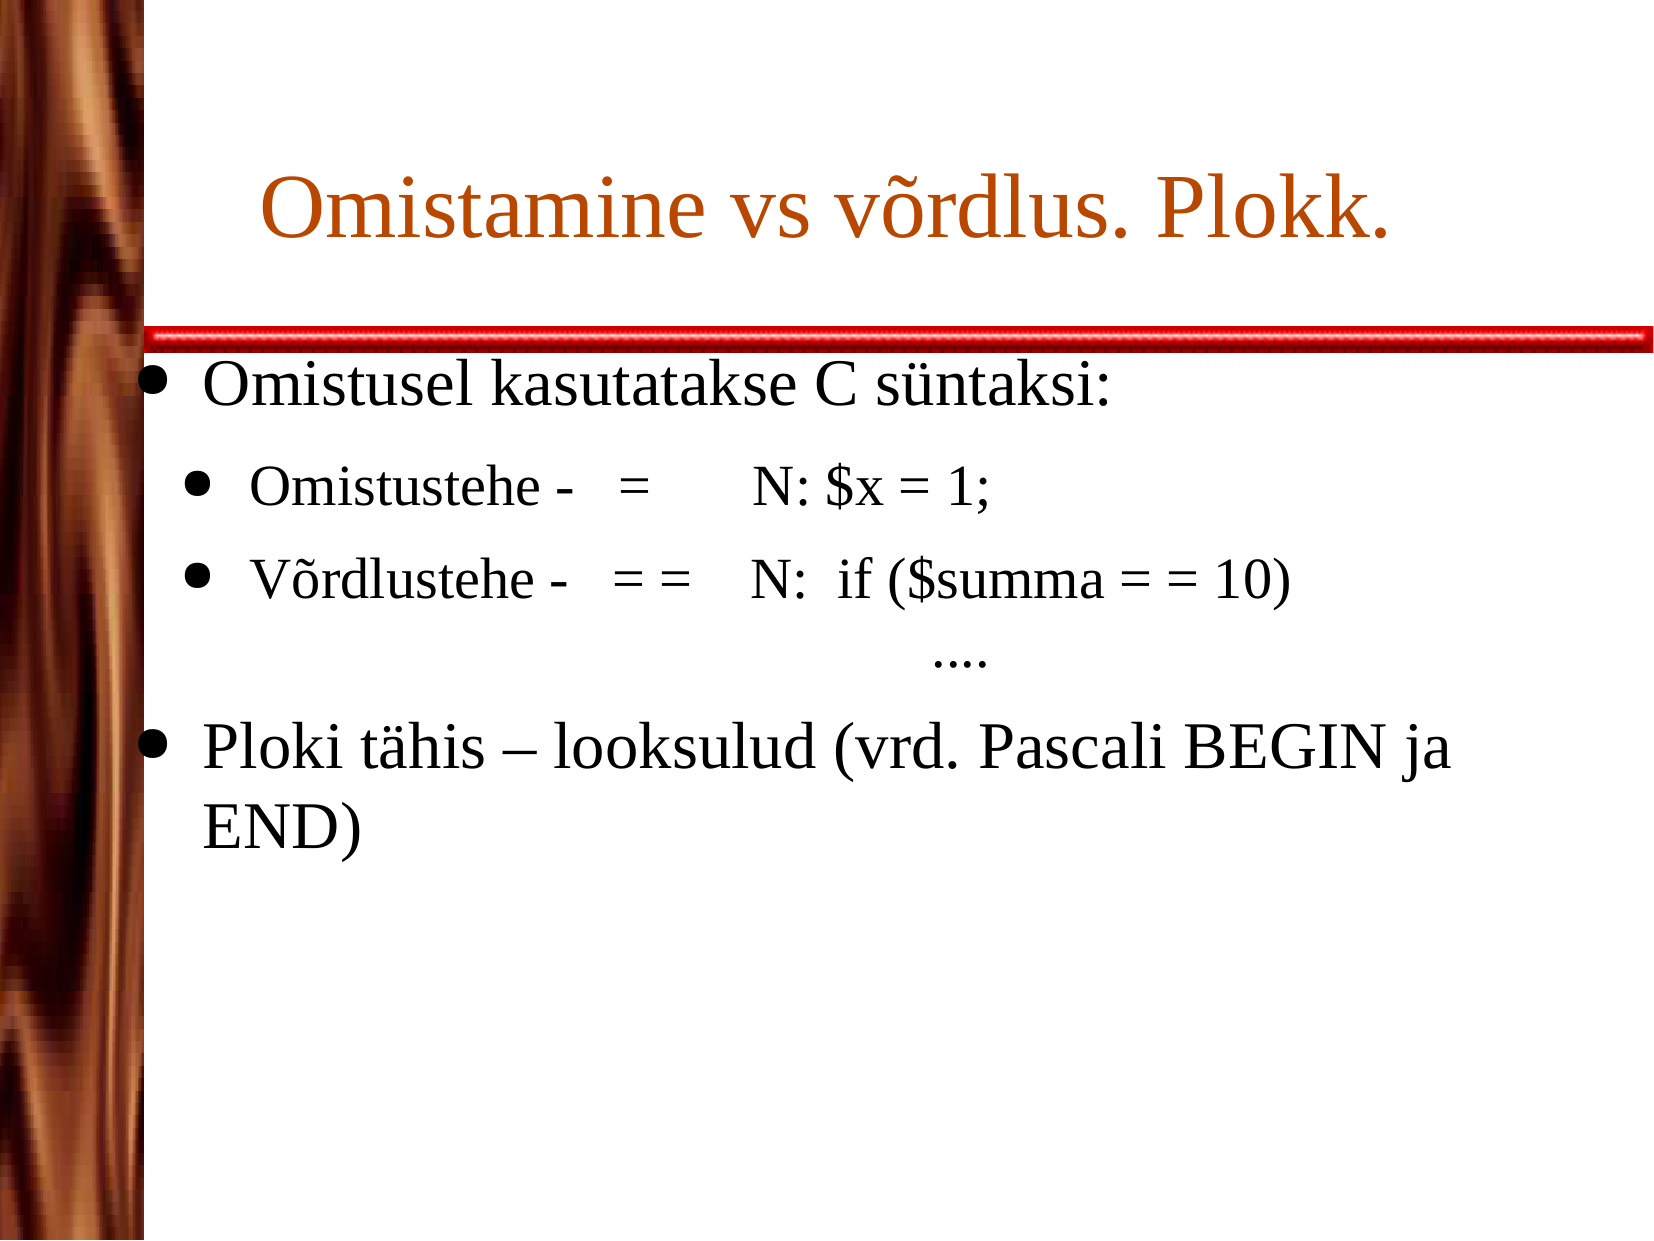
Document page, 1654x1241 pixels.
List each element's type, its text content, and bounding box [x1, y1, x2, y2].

list Omistusel kasutatakse C süntaksi: Omistustehe - = N: $x = 1; Võrdlustehe - = = N: if ($summa = = 10) .... Ploki tähis – looksulud (vrd. Pascali BEGIN ja END) [121, 344, 1533, 1126]
picture [0, 0, 1654, 1240]
title Omistamine vs võrdlus. Plokk. [121, 100, 1533, 312]
